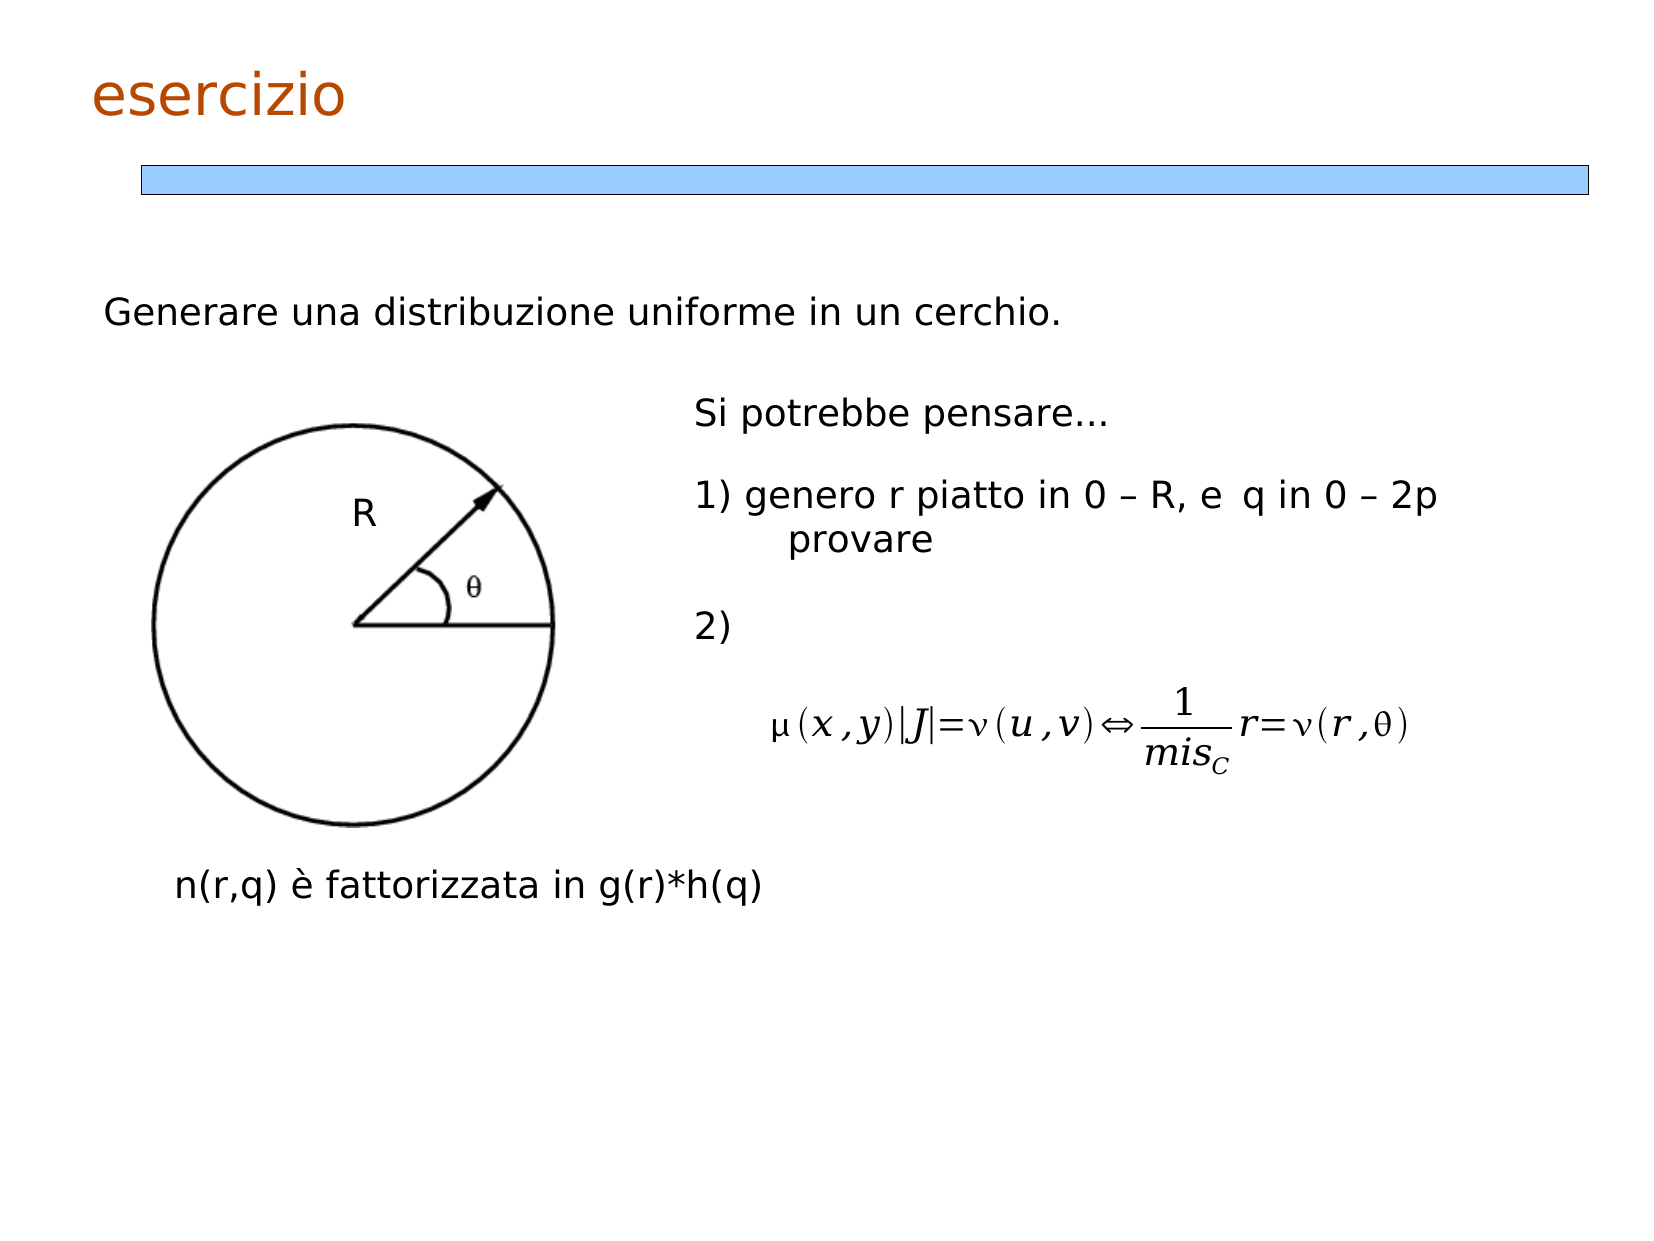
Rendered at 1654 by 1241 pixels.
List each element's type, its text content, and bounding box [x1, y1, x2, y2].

text_box R [336, 484, 426, 543]
text_box n(r,q) è fattorizzata in g(r)*h(q) [159, 856, 987, 918]
picture [151, 422, 557, 828]
text_box 1) genero r piatto in 0 – R, e q in 0 – 2p provare 2) [679, 466, 1477, 791]
text_box esercizio [76, 53, 1601, 137]
chart [760, 679, 1418, 781]
text_box Generare una distribuzione uniforme in un cerchio. [88, 283, 1447, 342]
text_box Si potrebbe pensare... [679, 383, 1477, 443]
